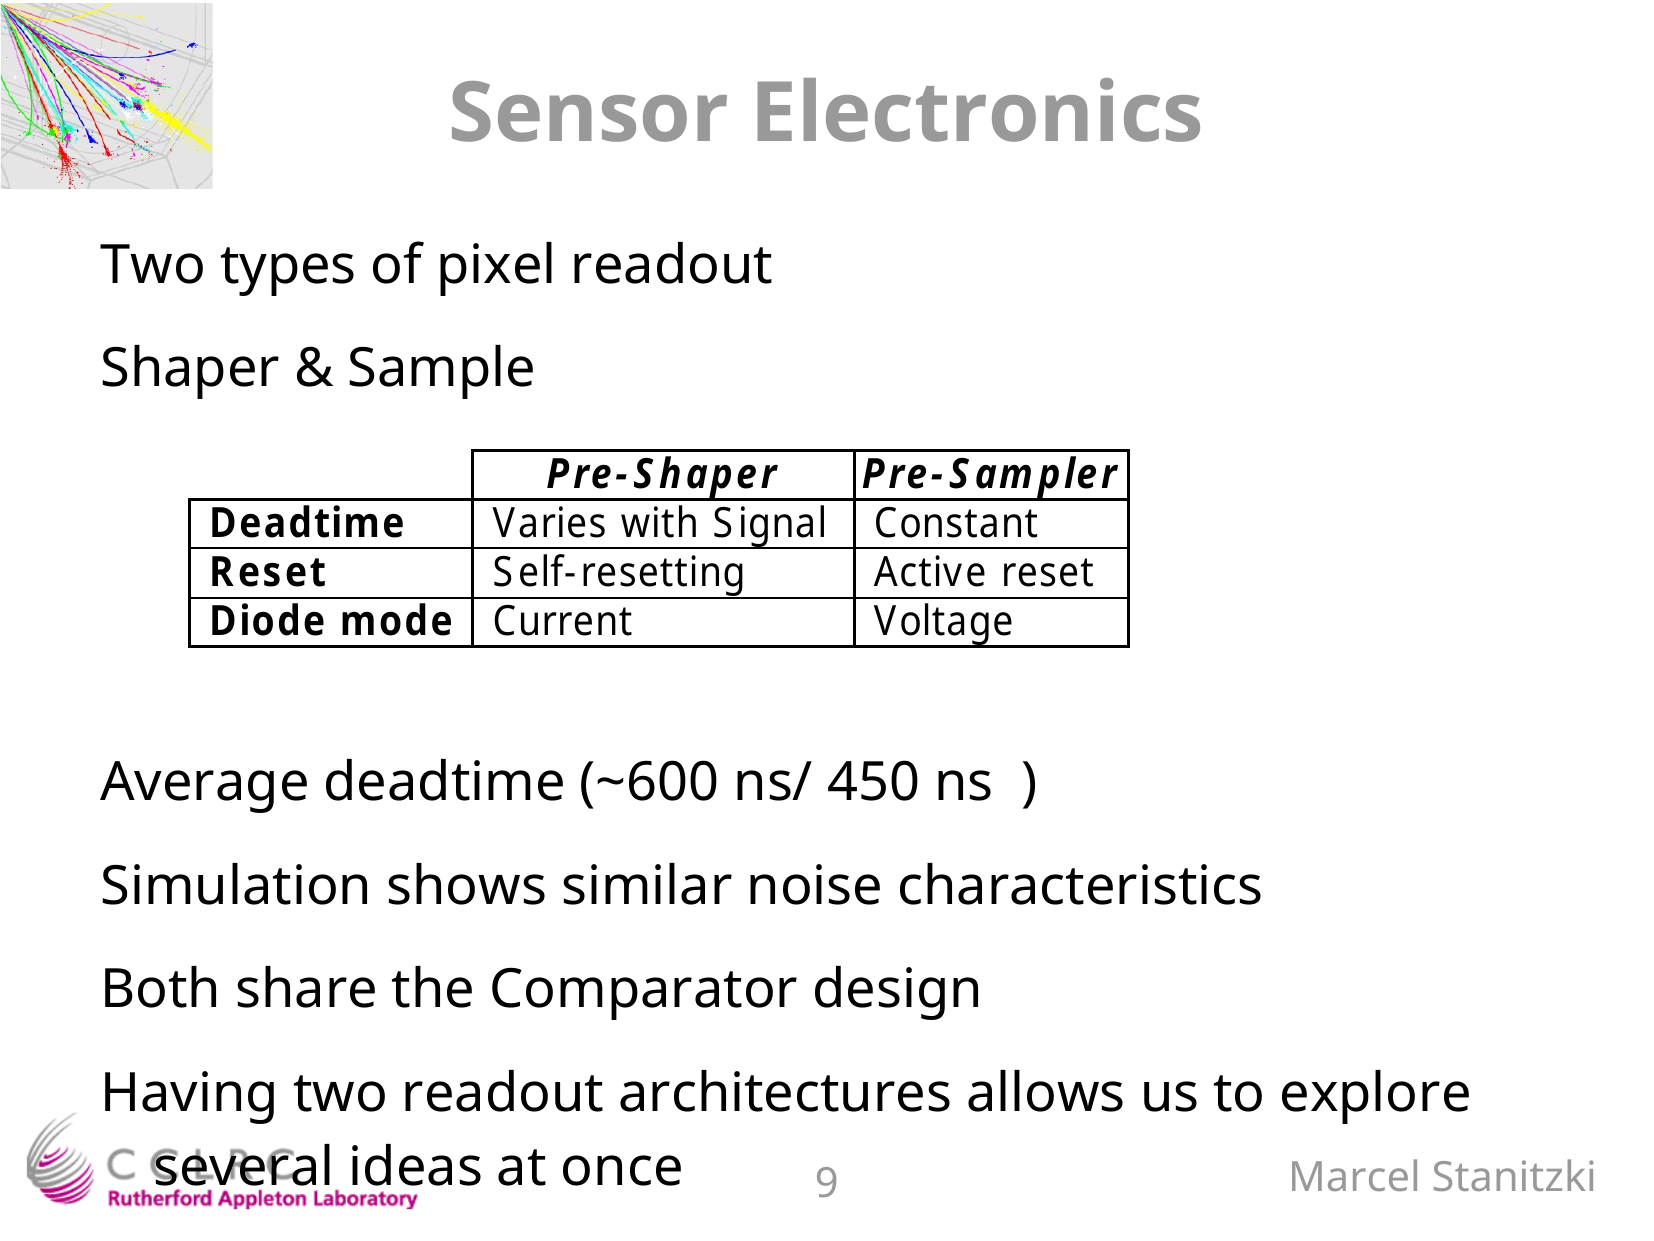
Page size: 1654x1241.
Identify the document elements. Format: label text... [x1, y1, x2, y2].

picture [19, 1110, 426, 1212]
list Two types of pixel readout Shaper & Sample Average deadtime (~600 ns/ 450 ns ) Simulation shows similar noise characteristics Both share the Comparator design Having two readout architectures allows us to explore several ideas at once [82, 225, 1571, 1122]
title Sensor Electronics [203, 5, 1451, 213]
picture [0, 3, 213, 189]
chart [187, 447, 1130, 648]
